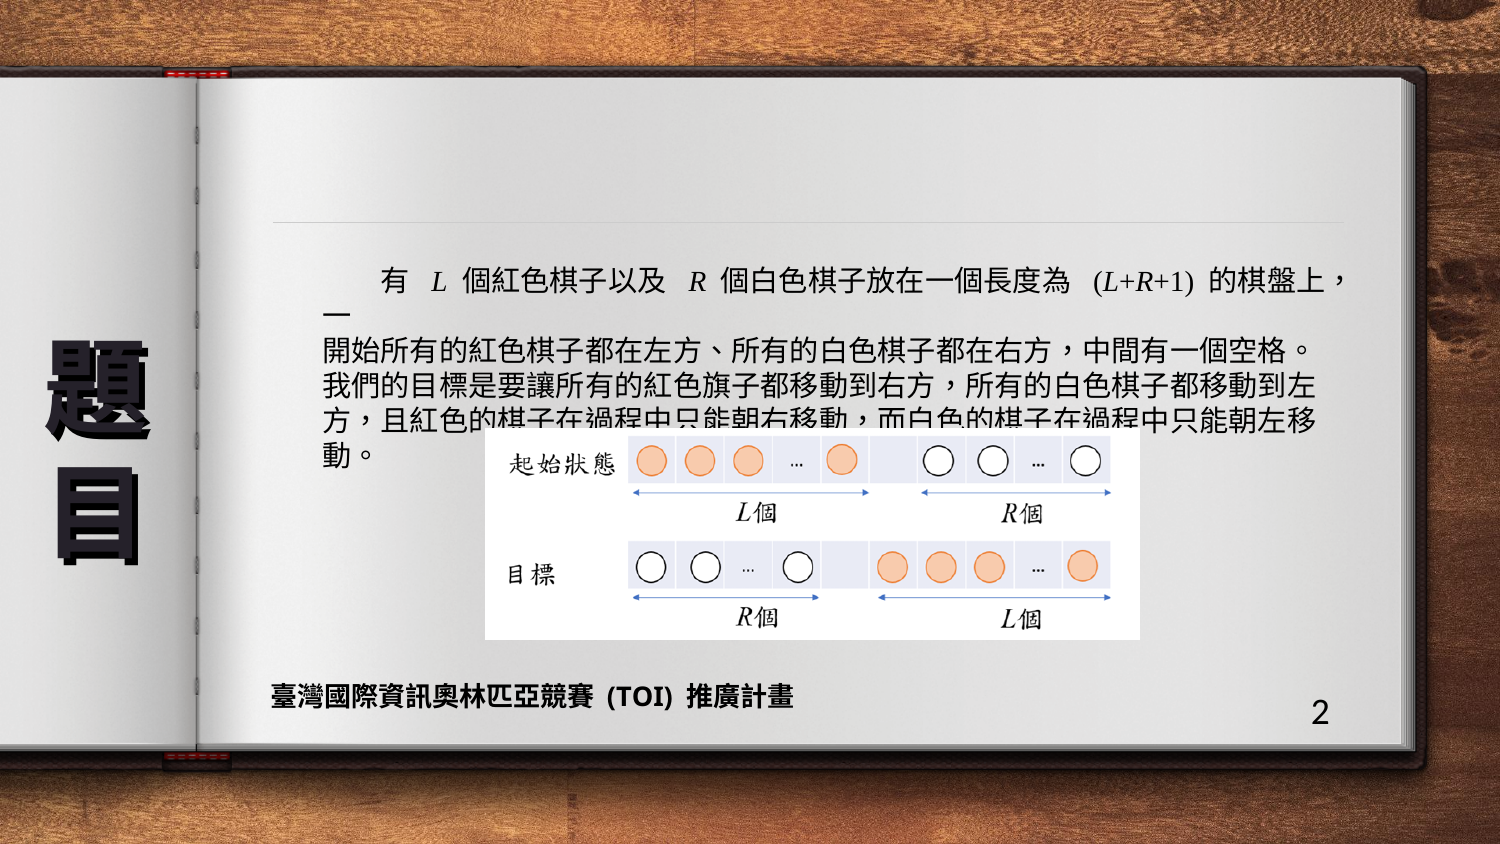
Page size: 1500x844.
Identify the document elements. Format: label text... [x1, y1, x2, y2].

picture [485, 428, 1140, 641]
title 題 目 [28, 306, 210, 552]
text_box 有 L 個紅色棋子以及 R 個白色棋子放在一個長度為 (L+R+1) 的棋盤上，一 開始所有的紅色棋子都在左方、所有的白色棋子都在右方，中間有一個空格。 我們的目標是要讓所有的紅色旗子都移動到右方，所有的白色棋子都移動到左 方，且紅色的棋子在過程中只能朝右移動，而白色的棋子在過程中只能朝左移 動。 [307, 255, 1341, 480]
text_box [1295, 672, 1386, 737]
